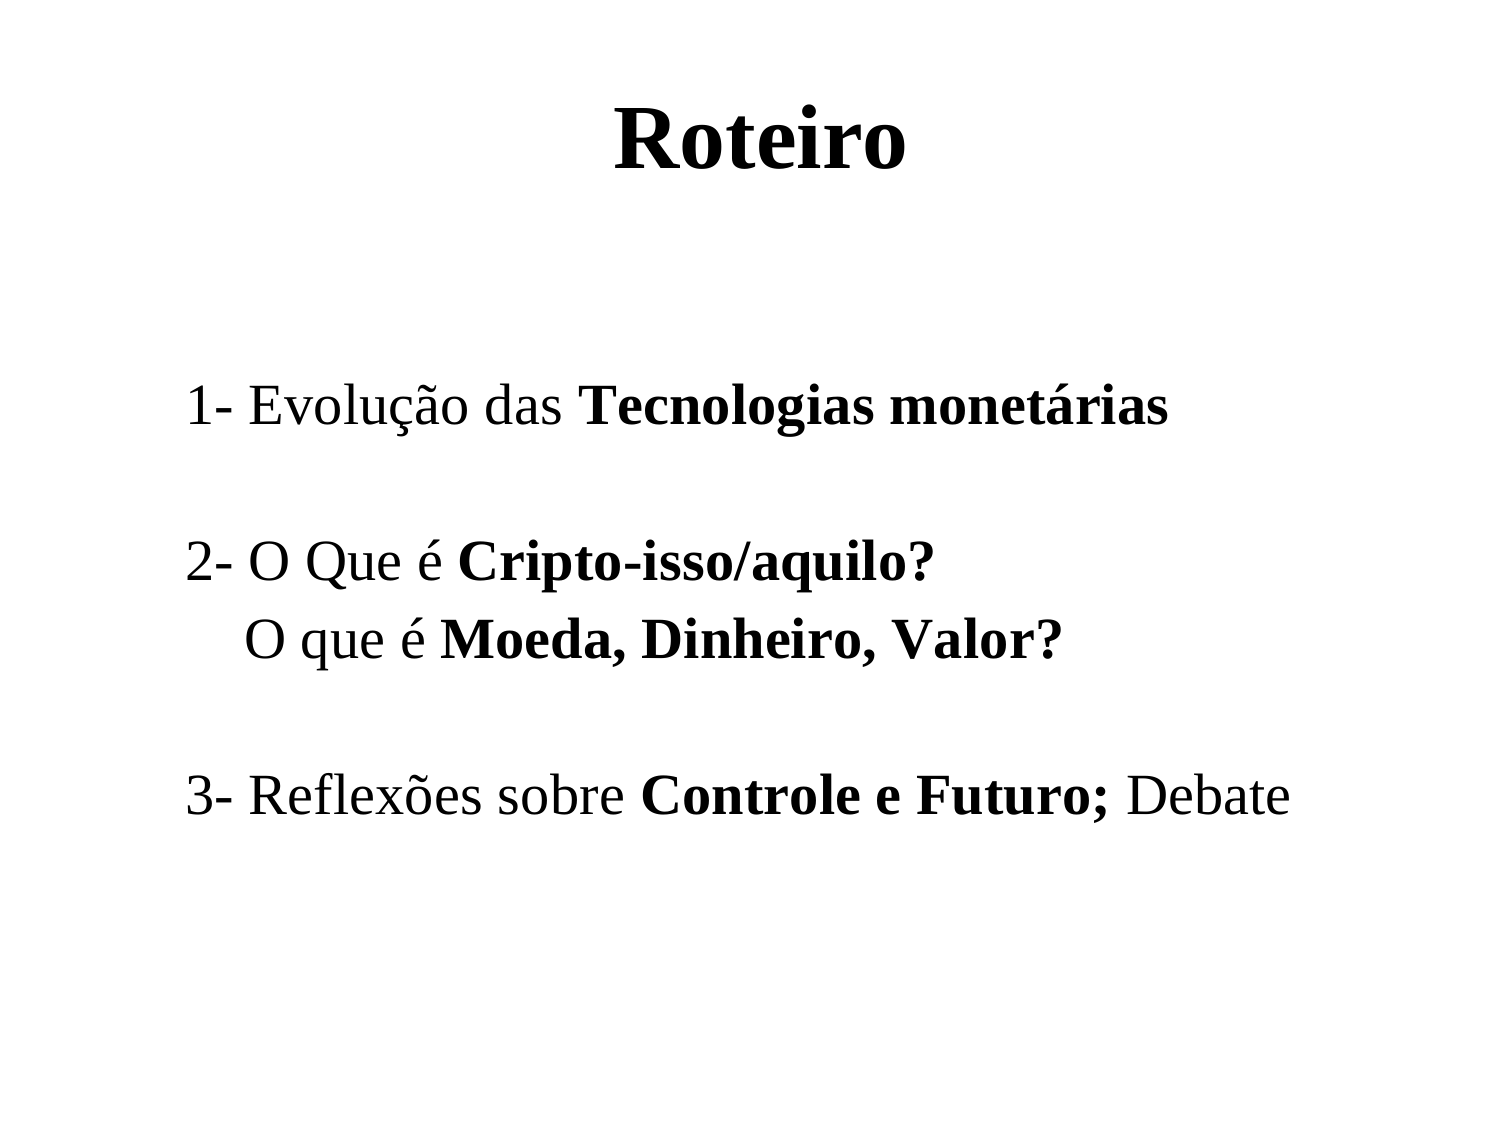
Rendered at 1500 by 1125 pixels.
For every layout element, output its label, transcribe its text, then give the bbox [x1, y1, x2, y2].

text_box 1- Evolução das Tecnologias monetárias 2- O Que é Cripto-isso/aquilo? O que é Moeda, Dinheiro, Valor? 3- Reflexões sobre Controle e Futuro; Debate [170, 269, 1397, 853]
title Roteiro [97, 63, 1426, 214]
